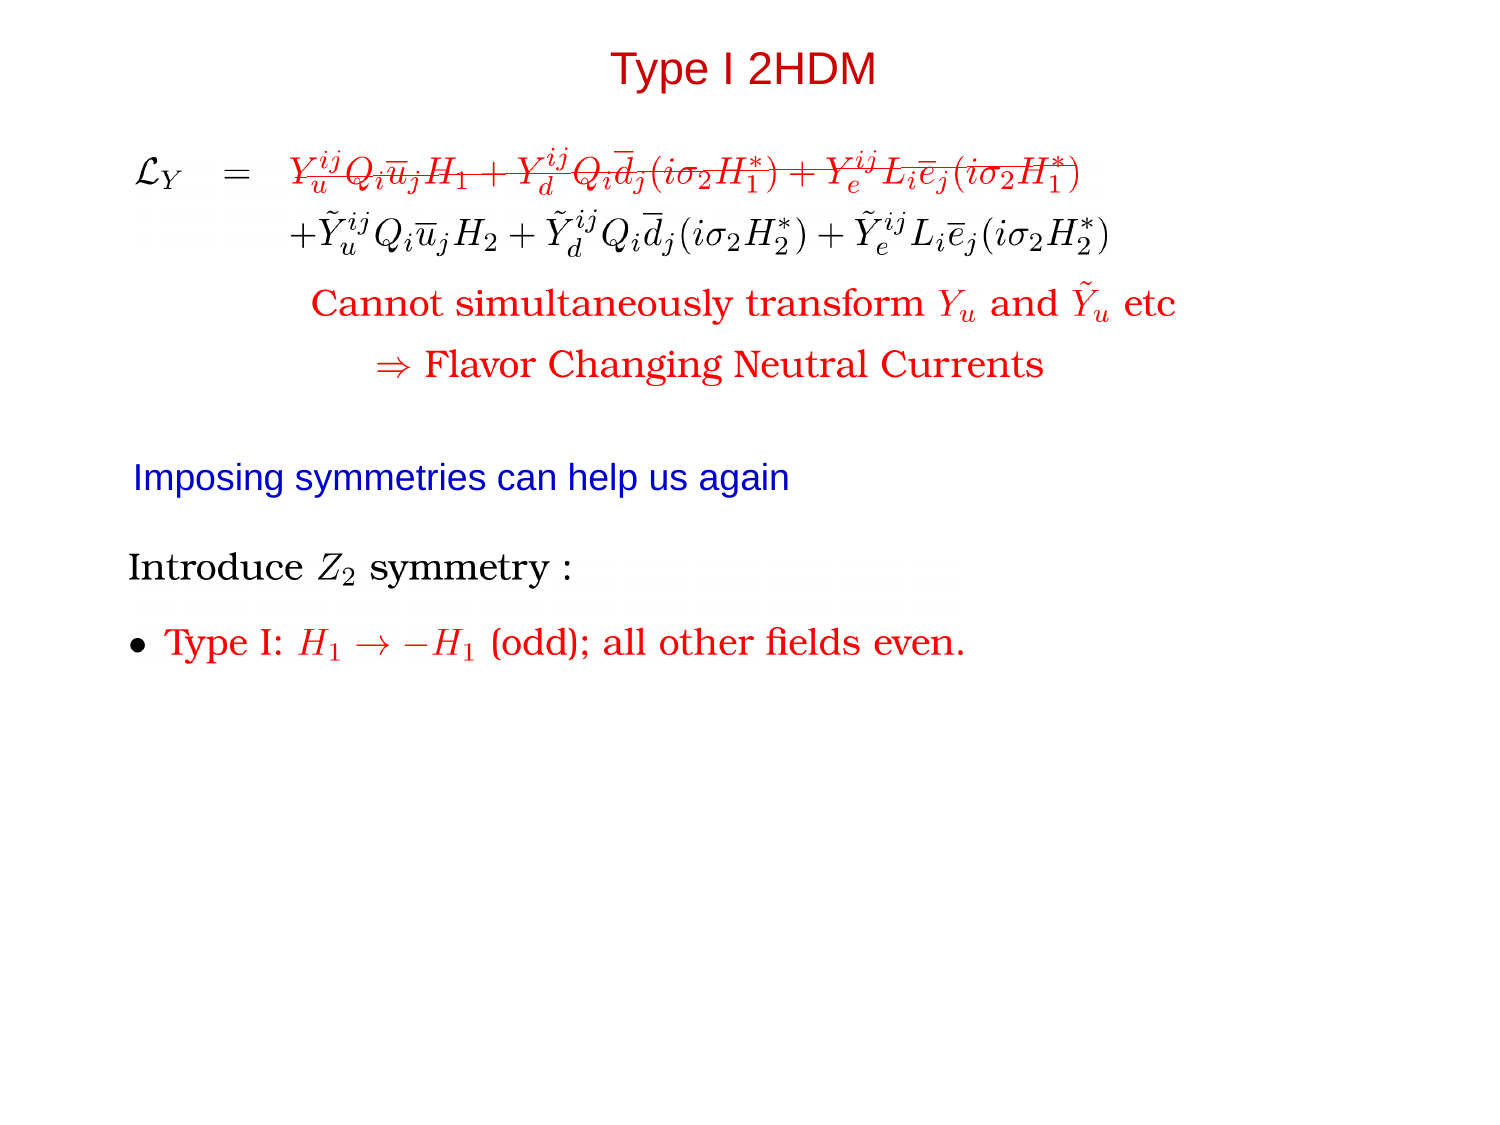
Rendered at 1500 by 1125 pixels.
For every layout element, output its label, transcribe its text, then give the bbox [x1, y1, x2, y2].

picture [135, 147, 1107, 257]
picture [129, 552, 963, 664]
picture [312, 281, 1175, 325]
text_box Imposing symmetries can help us again [118, 448, 1087, 548]
text_box Type I 2HDM [23, 35, 1477, 116]
picture [377, 349, 1043, 386]
